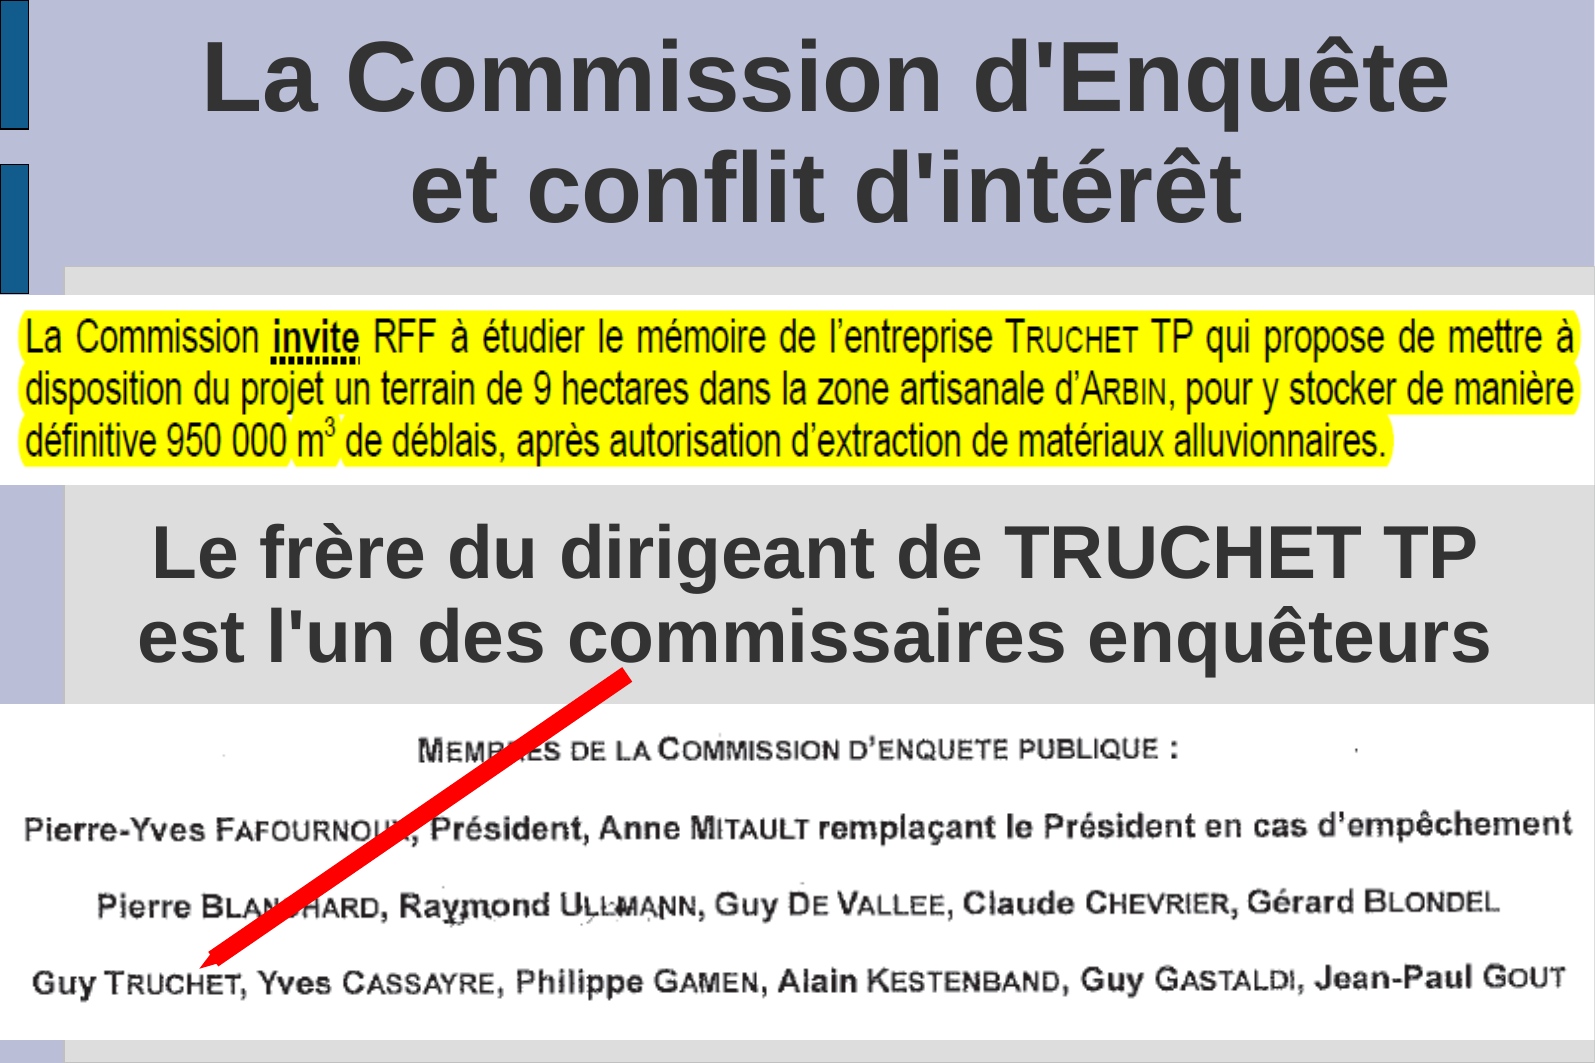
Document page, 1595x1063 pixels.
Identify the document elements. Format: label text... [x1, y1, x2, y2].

text_box La Commission d'Enquête et conflit d'intérêt [129, 15, 1524, 239]
picture [0, 704, 1595, 1040]
picture [0, 295, 1595, 485]
text_box Le frère du dirigeant de TRUCHET TP est l'un des commissaires enquêteurs [118, 506, 1512, 675]
